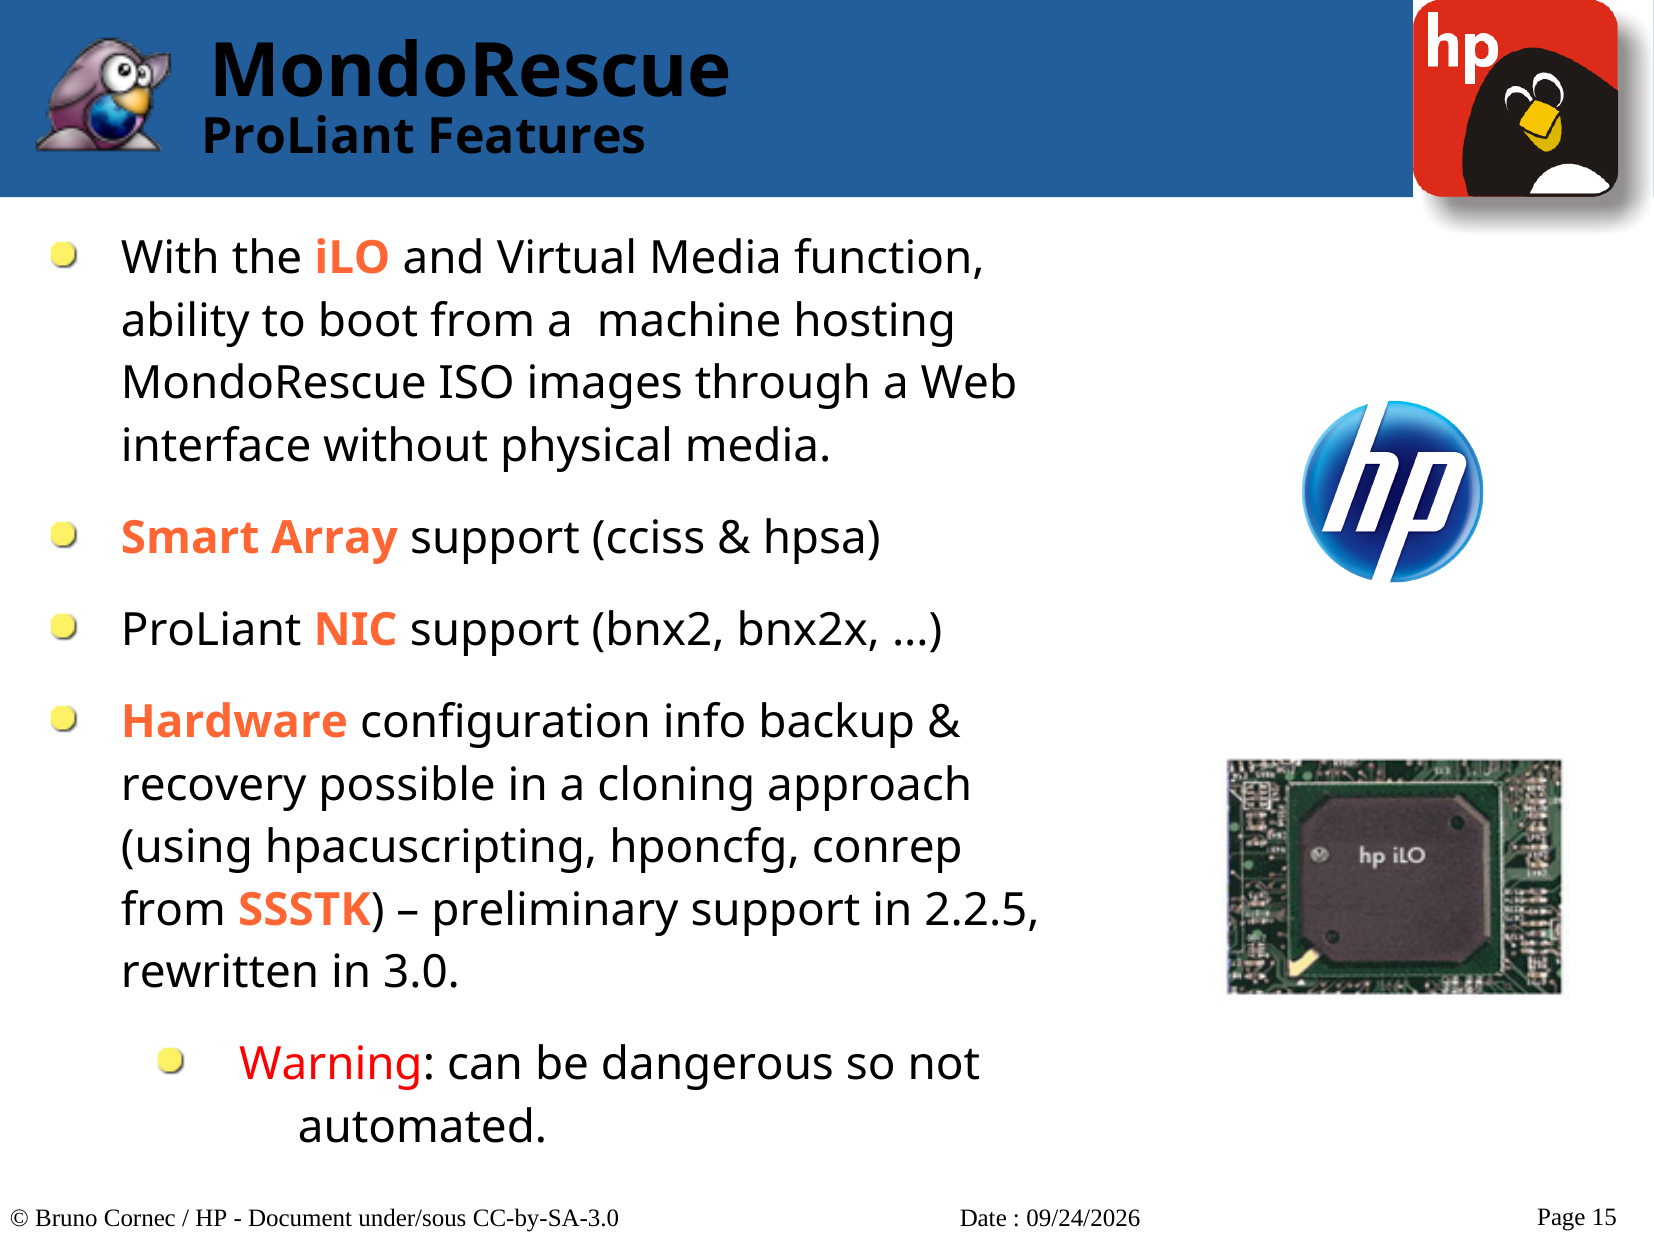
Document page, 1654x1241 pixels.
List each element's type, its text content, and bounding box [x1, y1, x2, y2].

list With the iLO and Virtual Media function, ability to boot from a machine hosting MondoRescue ISO images through a Web interface without physical media. Smart Array support (cciss & hpsa) ProLiant NIC support (bnx2, bnx2x, ...) Hardware configuration info backup & recovery possible in a cloning approach (using hpacuscripting, hponcfg, conrep from SSSTK) – preliminary support in 2.2.5, rewritten in 3.0. Warning: can be dangerous so not automated. [38, 224, 1077, 1165]
picture [1219, 699, 1574, 1057]
picture [1301, 400, 1484, 583]
picture [0, 0, 211, 199]
title ProLiant Features [201, 32, 1191, 241]
picture [1413, 0, 1654, 235]
